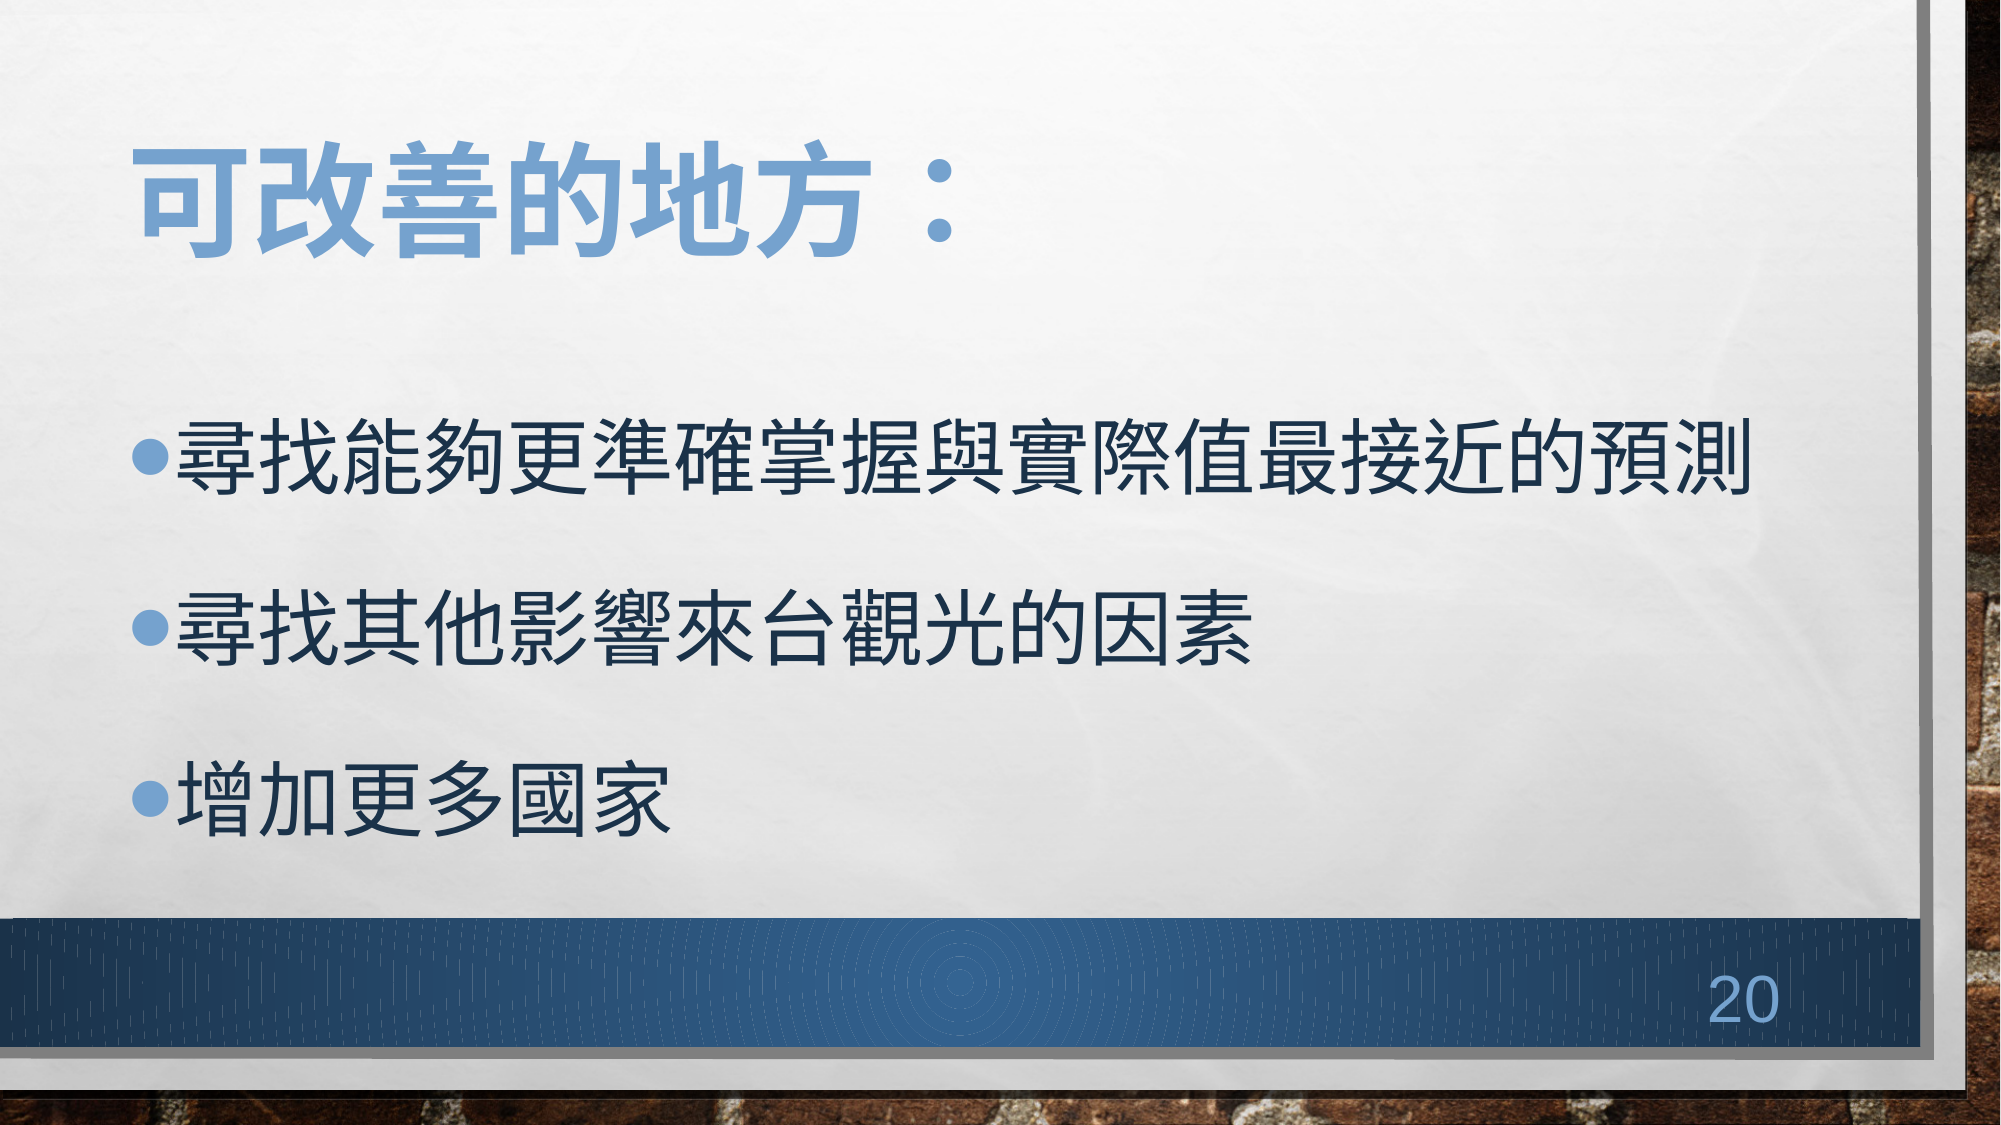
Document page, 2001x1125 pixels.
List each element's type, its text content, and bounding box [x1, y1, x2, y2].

title 可改善的地方： [112, 112, 1819, 302]
list 尋找能夠更準確掌握與實際值最接近的預測 尋找其他影響來台觀光的因素 增加更多國家 [112, 338, 1818, 981]
text_box 19 [1669, 947, 1819, 1030]
